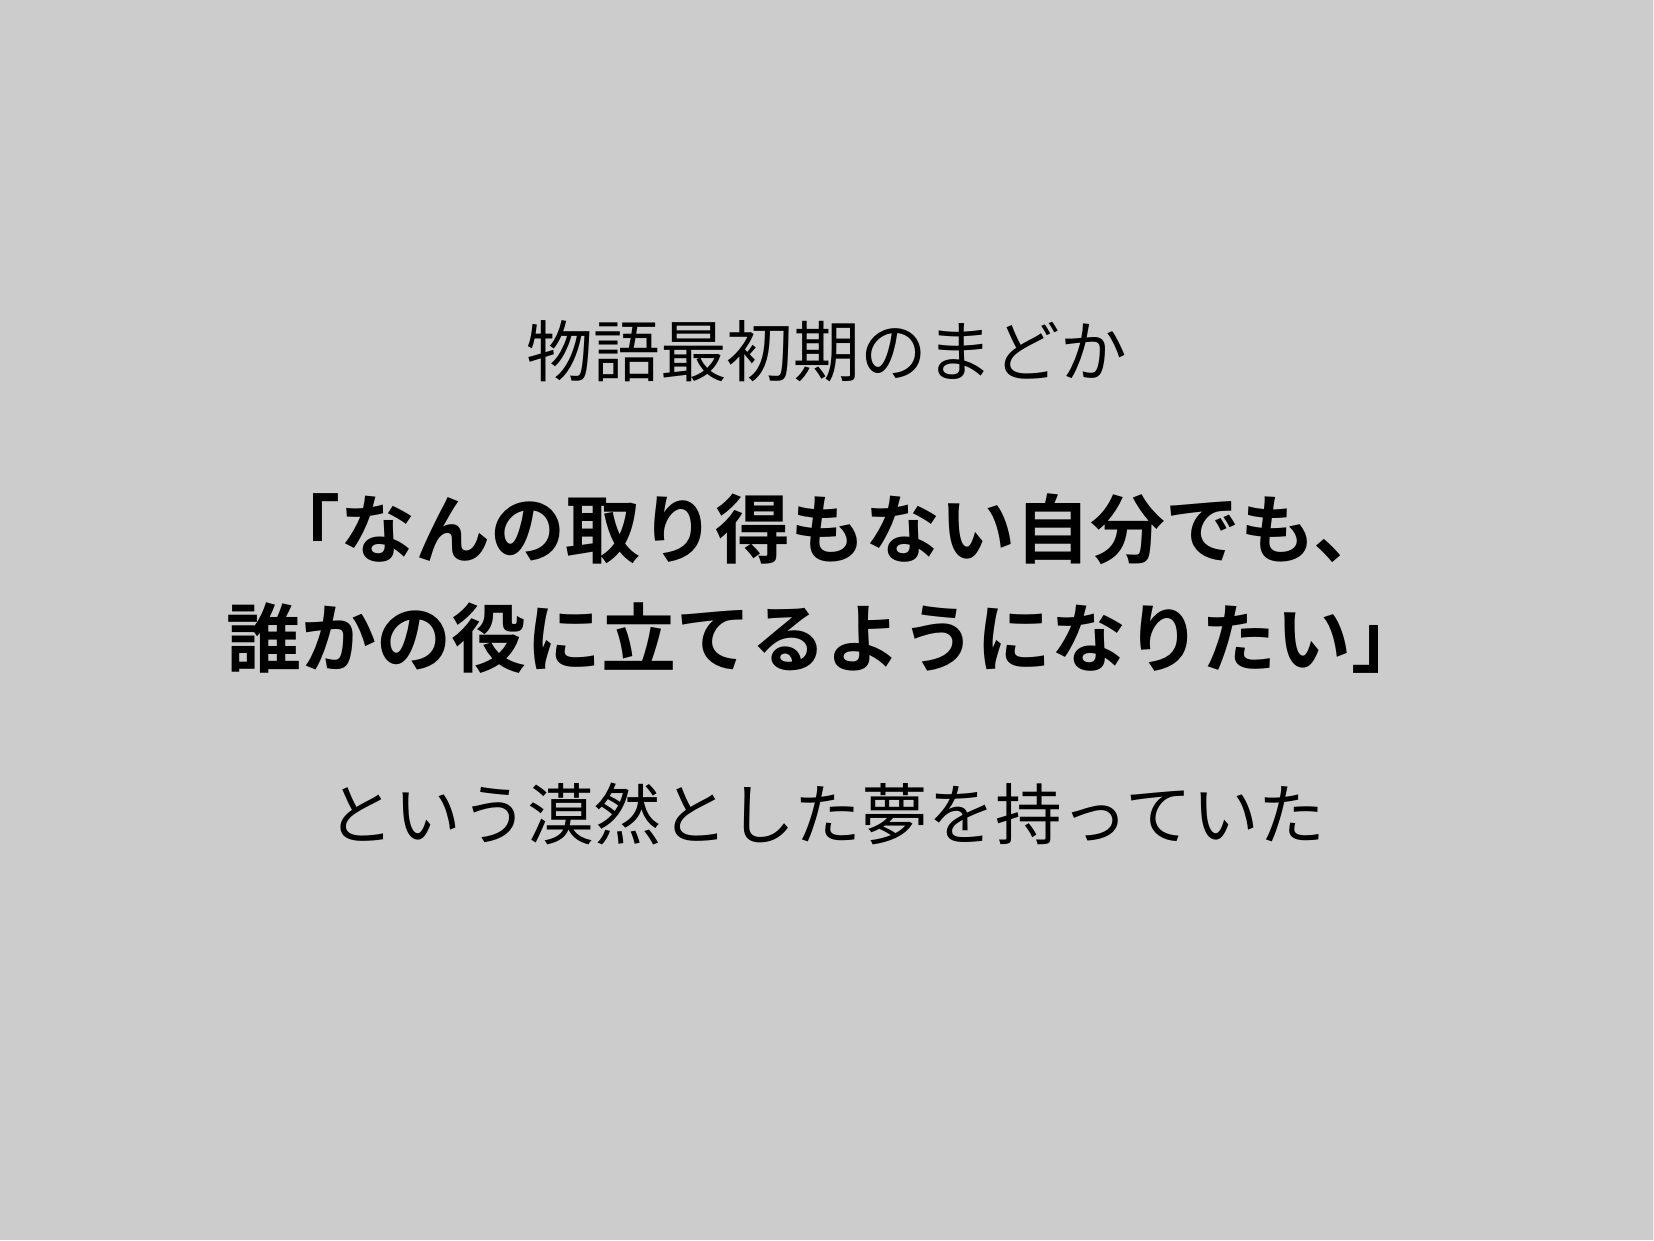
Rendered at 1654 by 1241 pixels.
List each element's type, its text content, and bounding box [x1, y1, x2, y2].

subtitle 物語最初期のまどか 「なんの取り得もない自分でも、 誰かの役に立てるようになりたい」 という漠然とした夢を持っていた [82, 56, 1571, 1102]
